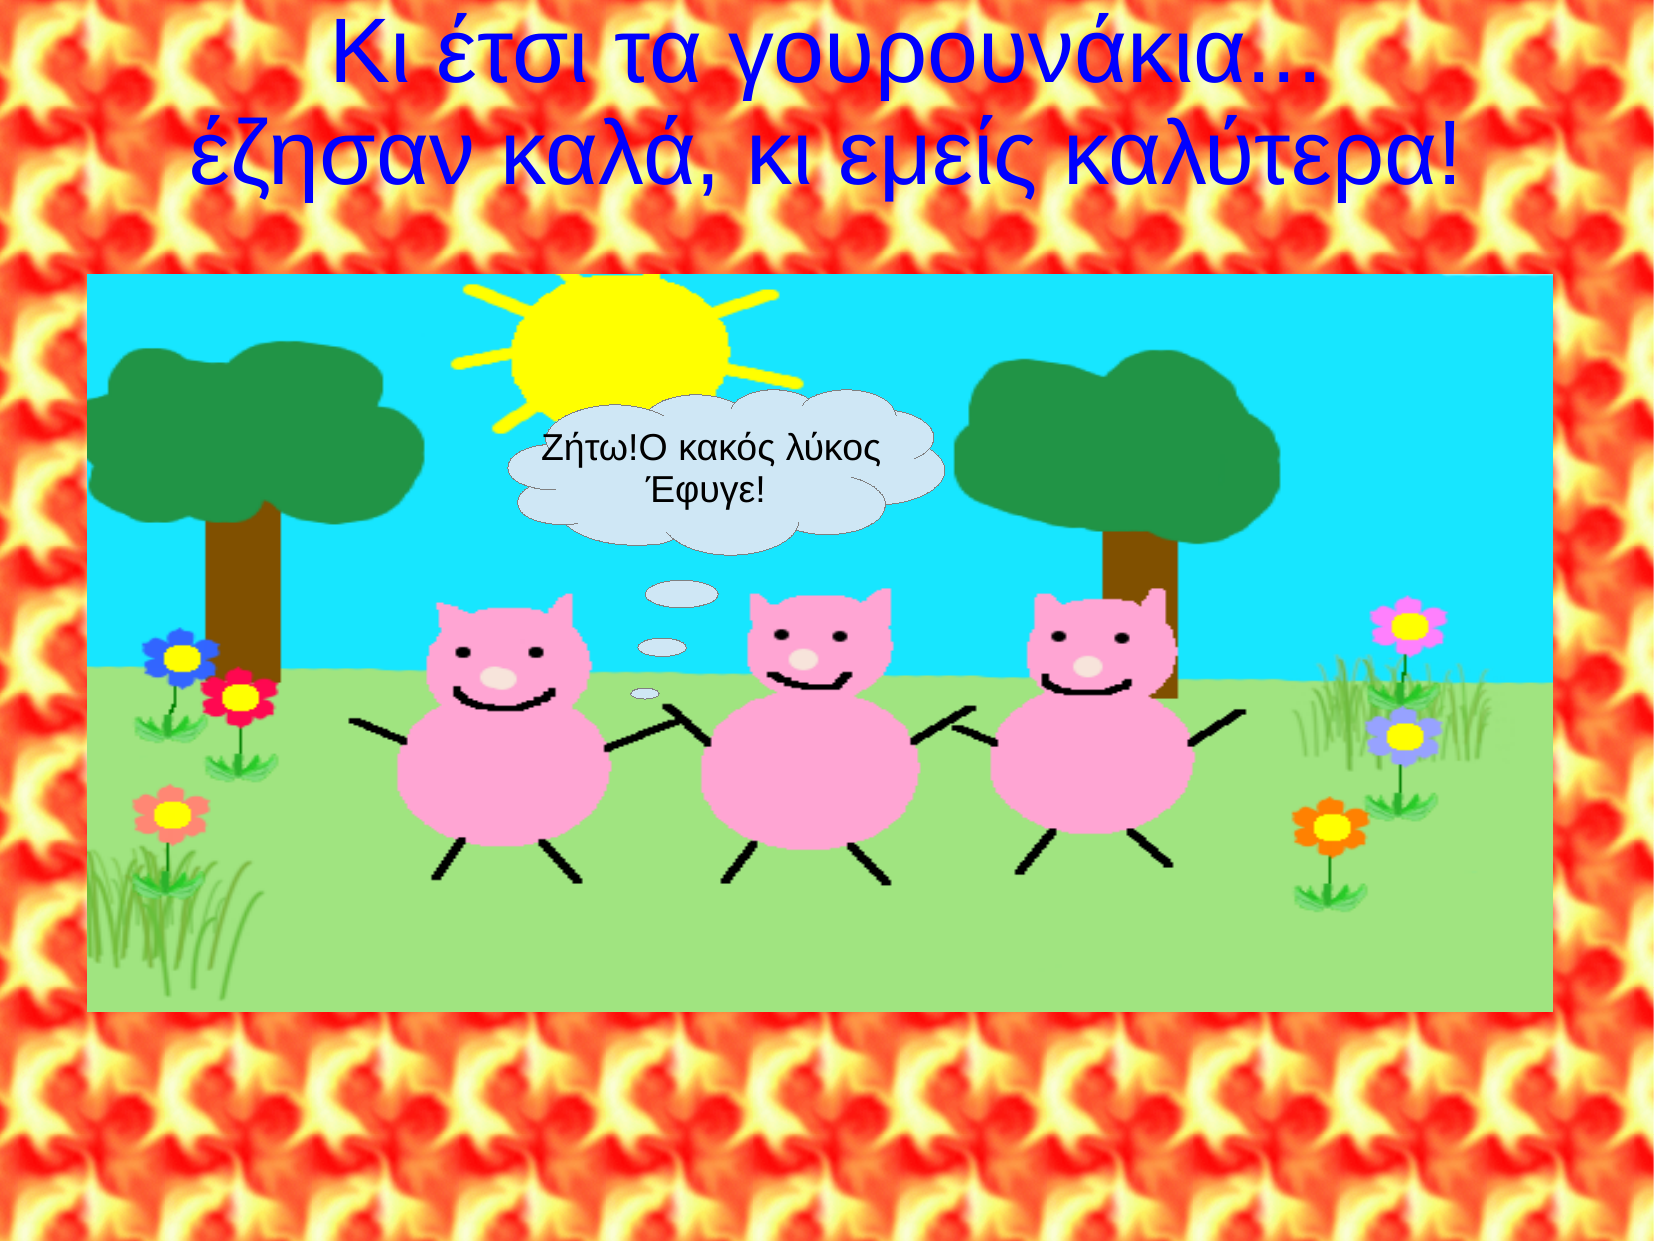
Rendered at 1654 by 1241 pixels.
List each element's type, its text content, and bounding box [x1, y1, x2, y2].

text_box Ζήτω!Ο κακός λύκος Έφυγε! [637, 638, 687, 657]
title Κι έτσι τα γουρουνάκια... έζησαν καλά, κι εμείς καλύτερα! [82, 0, 1571, 307]
text_box Ζήτω!Ο κακός λύκος Έφυγε! [507, 389, 945, 556]
picture [0, 0, 1654, 1241]
text_box Ζήτω!Ο κακός λύκος Έφυγε! [645, 580, 719, 608]
